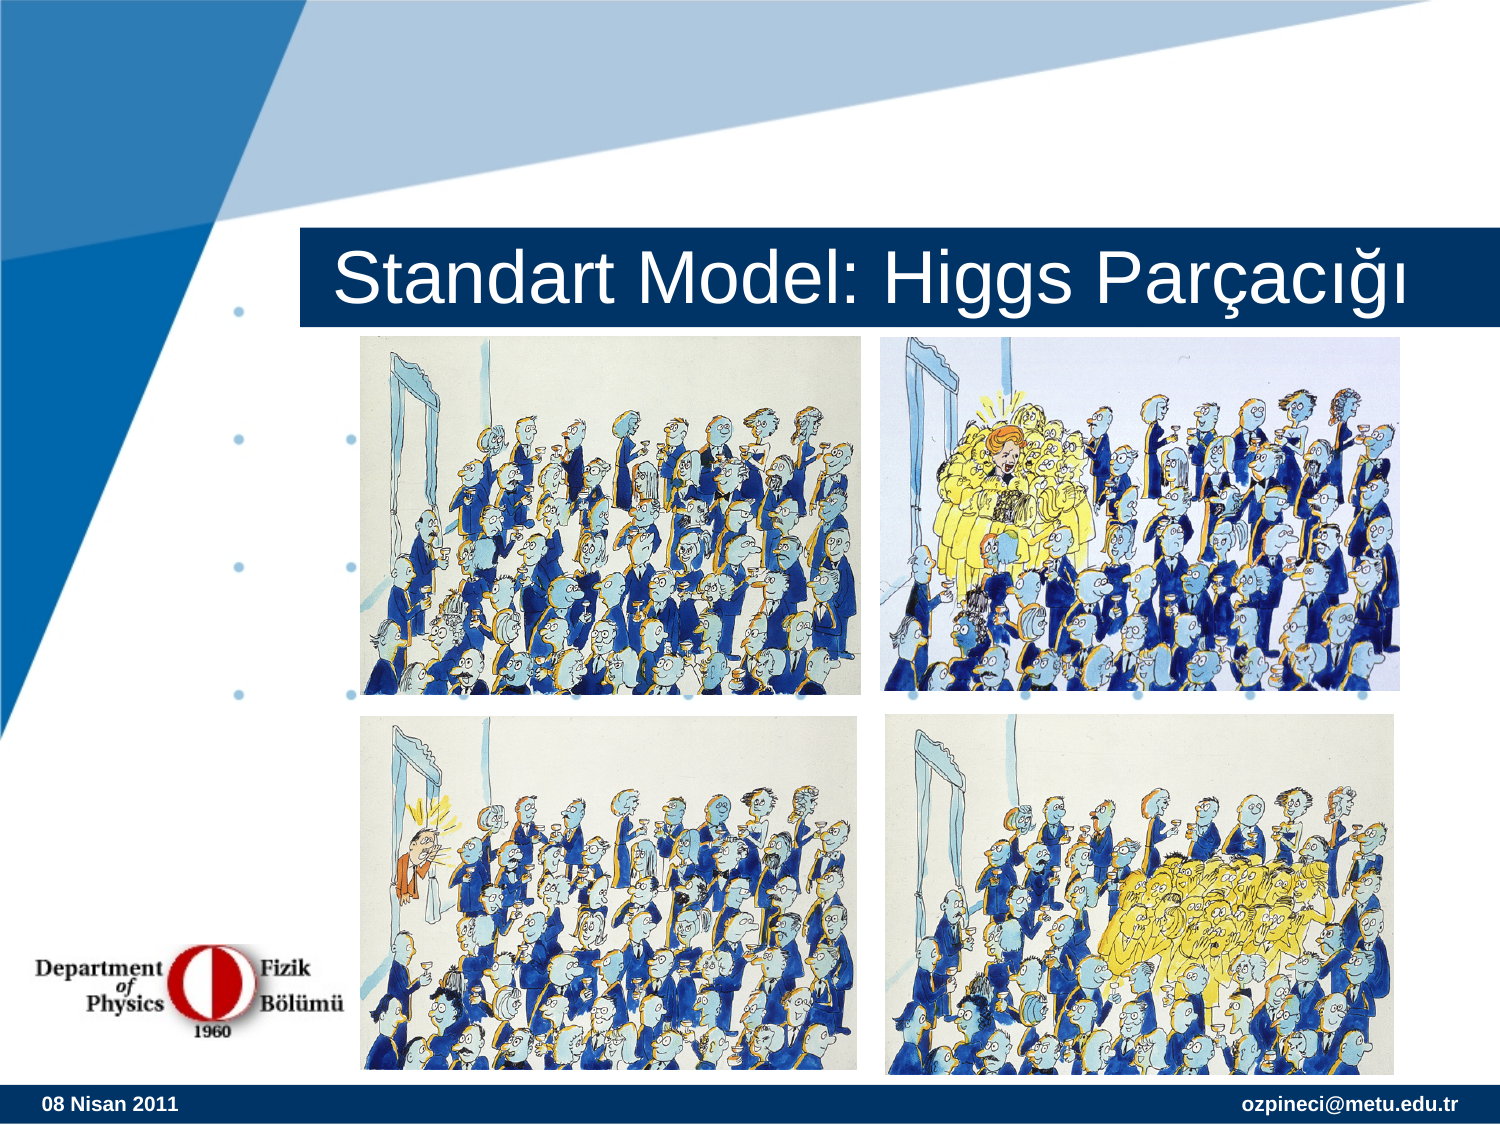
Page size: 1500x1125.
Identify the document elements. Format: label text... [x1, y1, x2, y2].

title Standart Model: Higgs Parçacığı [300, 227, 1500, 328]
picture [0, 0, 1500, 1075]
